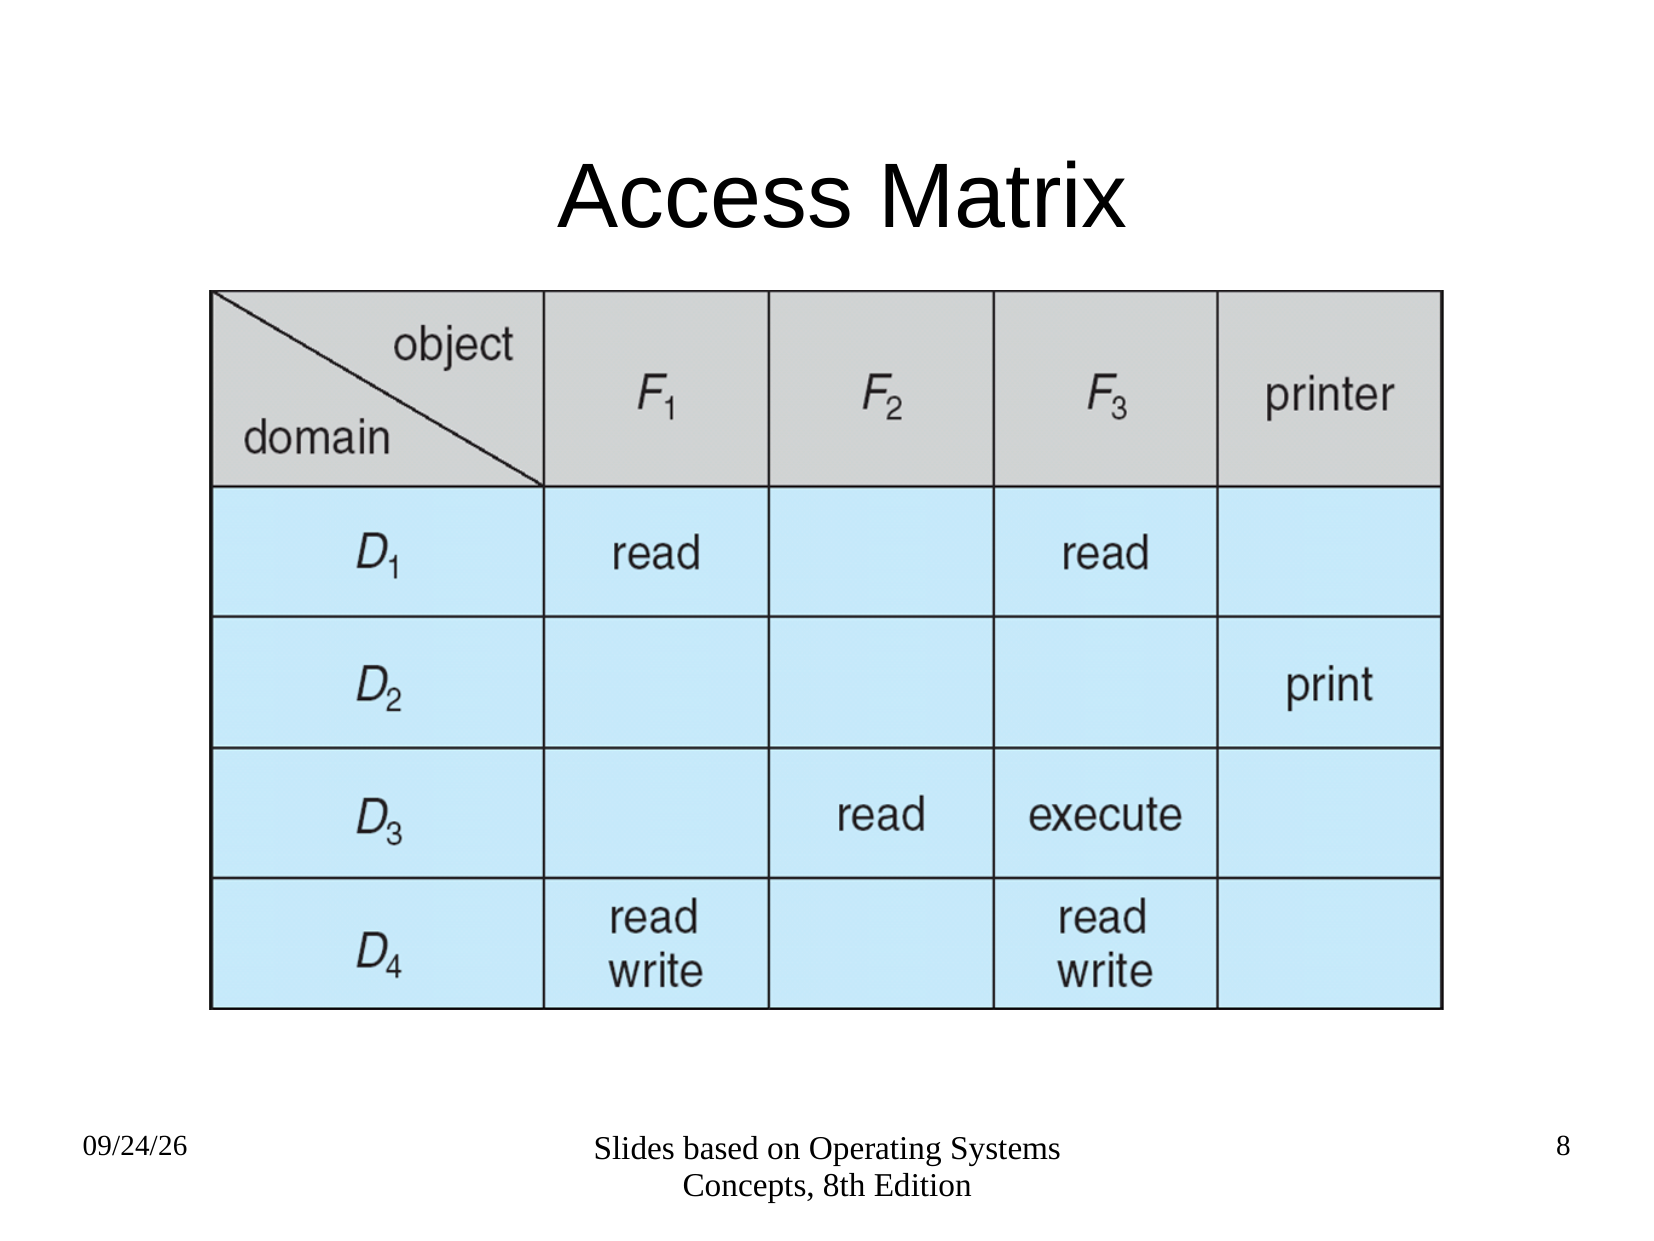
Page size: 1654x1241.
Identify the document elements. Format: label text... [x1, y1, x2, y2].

title Access Matrix [82, 49, 1571, 257]
picture [208, 290, 1445, 1010]
